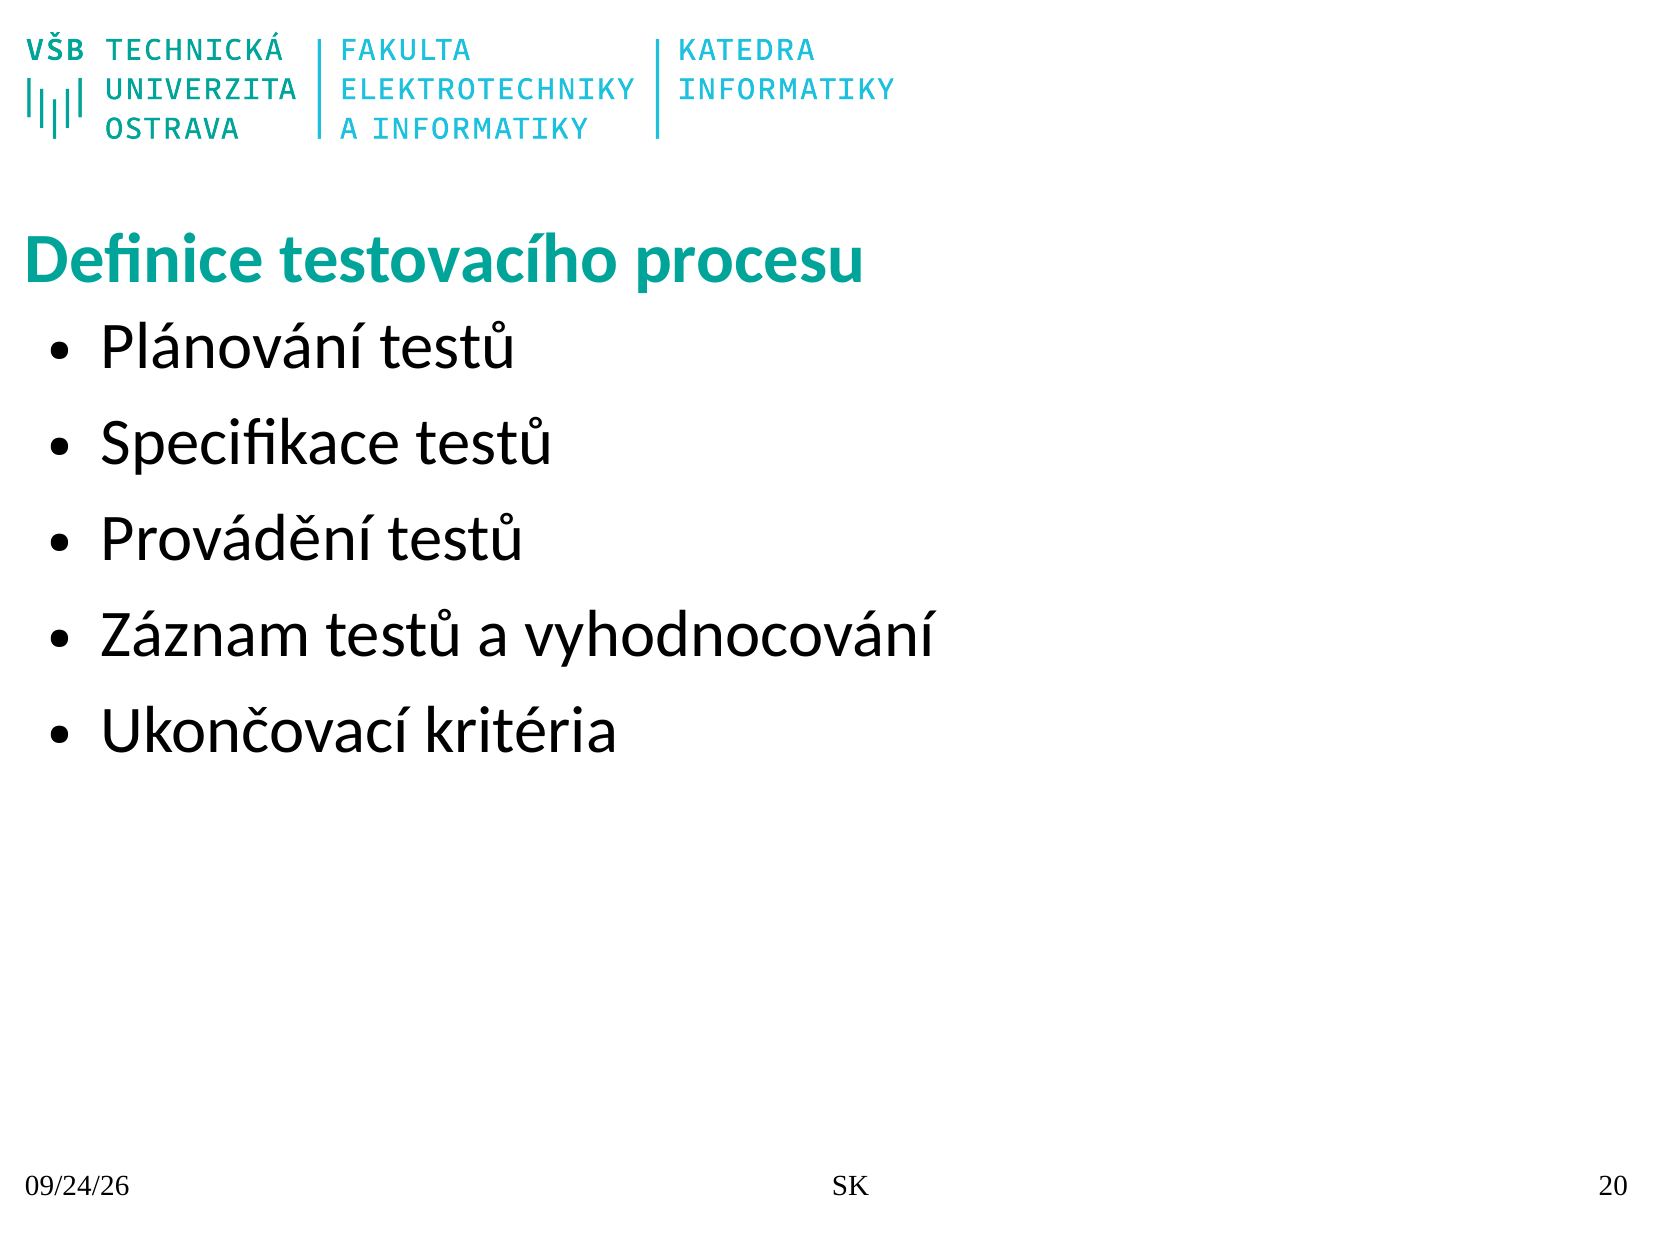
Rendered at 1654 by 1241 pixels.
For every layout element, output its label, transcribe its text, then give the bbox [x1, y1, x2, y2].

title Definice testovacího procesu [24, 169, 1629, 300]
list Plánování testů Specifikace testů Provádění testů Záznam testů a vyhodnocování Ukončovací kritéria [30, 318, 1629, 1146]
picture [26, 31, 894, 139]
